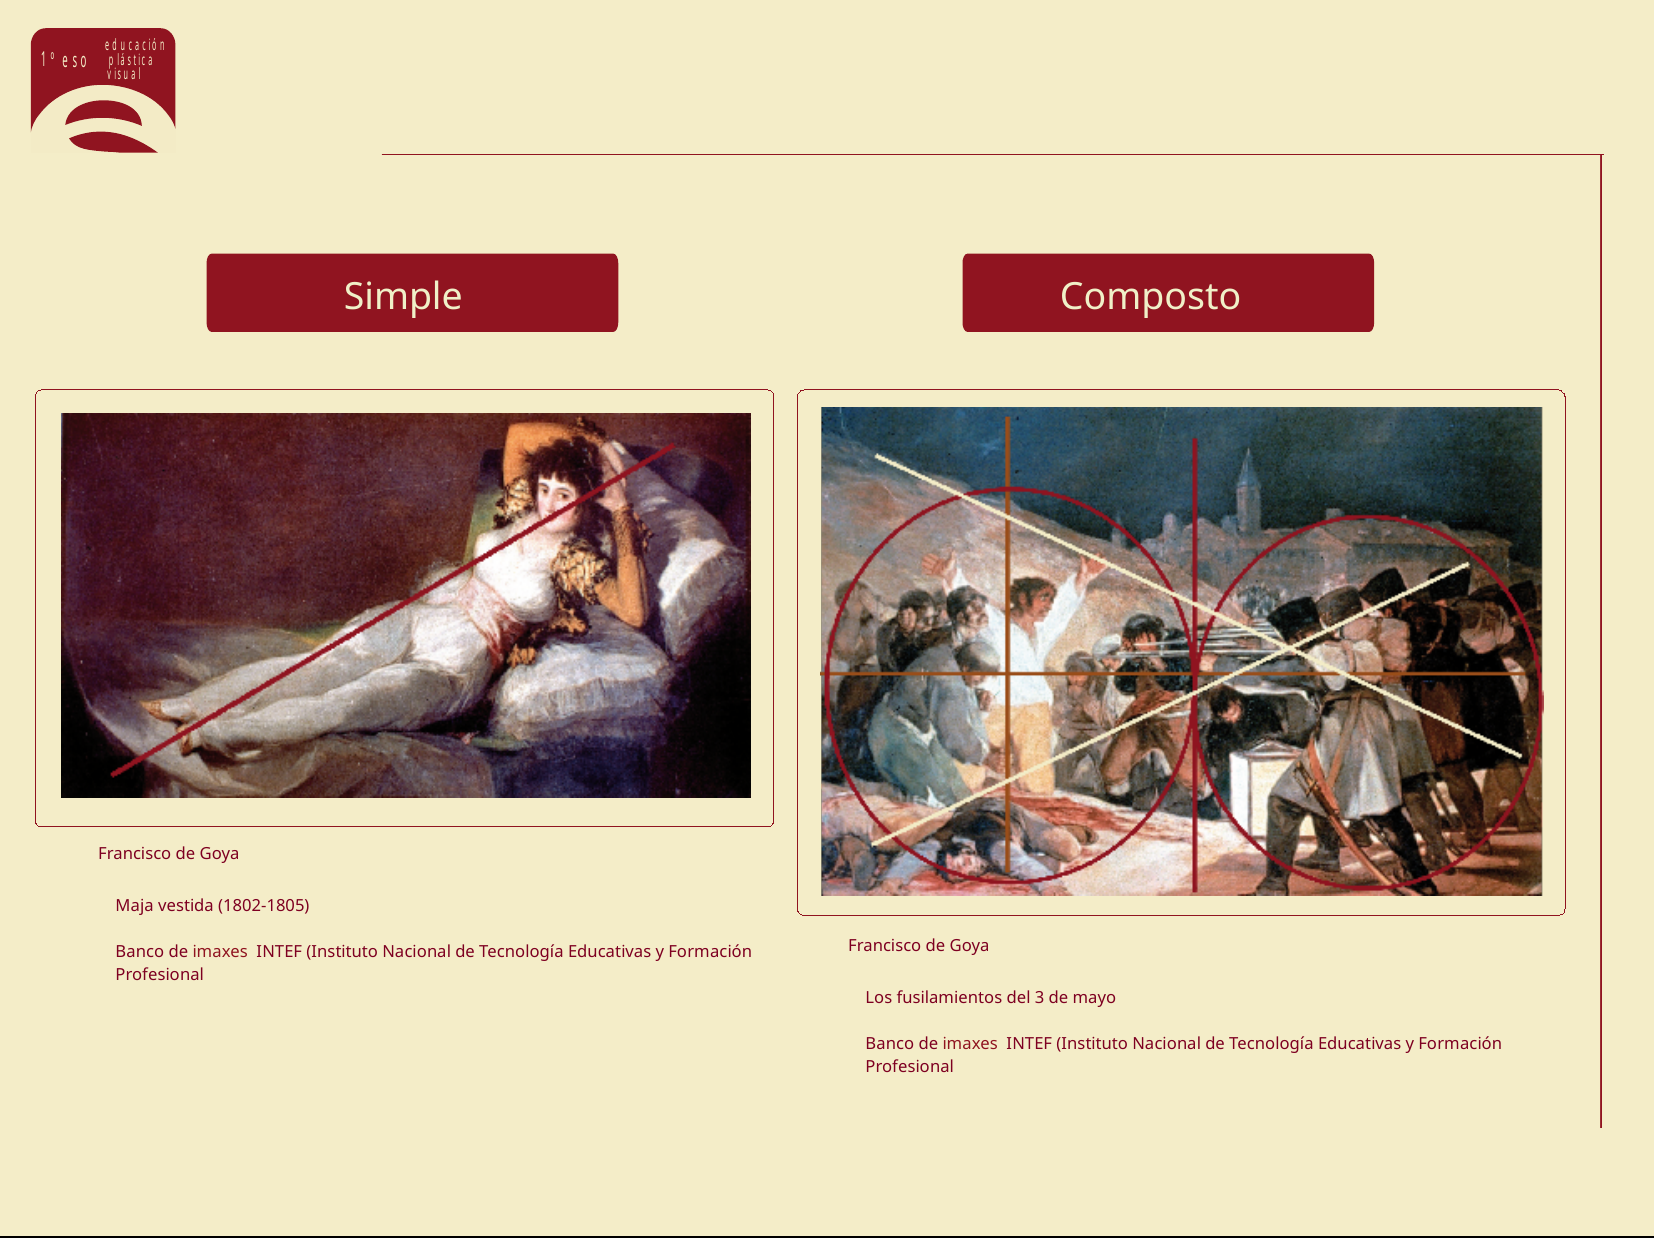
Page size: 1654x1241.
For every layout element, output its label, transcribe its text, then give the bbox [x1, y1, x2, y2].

title Francisco de Goya Maja vestida (1802-1805) Banco de imaxes INTEF (Instituto Nacional de Tecnología Educativas y Formación Profesional [59, 832, 798, 1019]
title Simple [343, 265, 483, 326]
title Francisco de Goya Los fusilamientos del 3 de mayo Banco de imaxes INTEF (Instituto Nacional de Tecnología Educativas y Formación Profesional [809, 924, 1548, 1111]
picture [0, 0, 1654, 1241]
title Composto [1060, 265, 1279, 326]
subtitle [82, 290, 1571, 1109]
